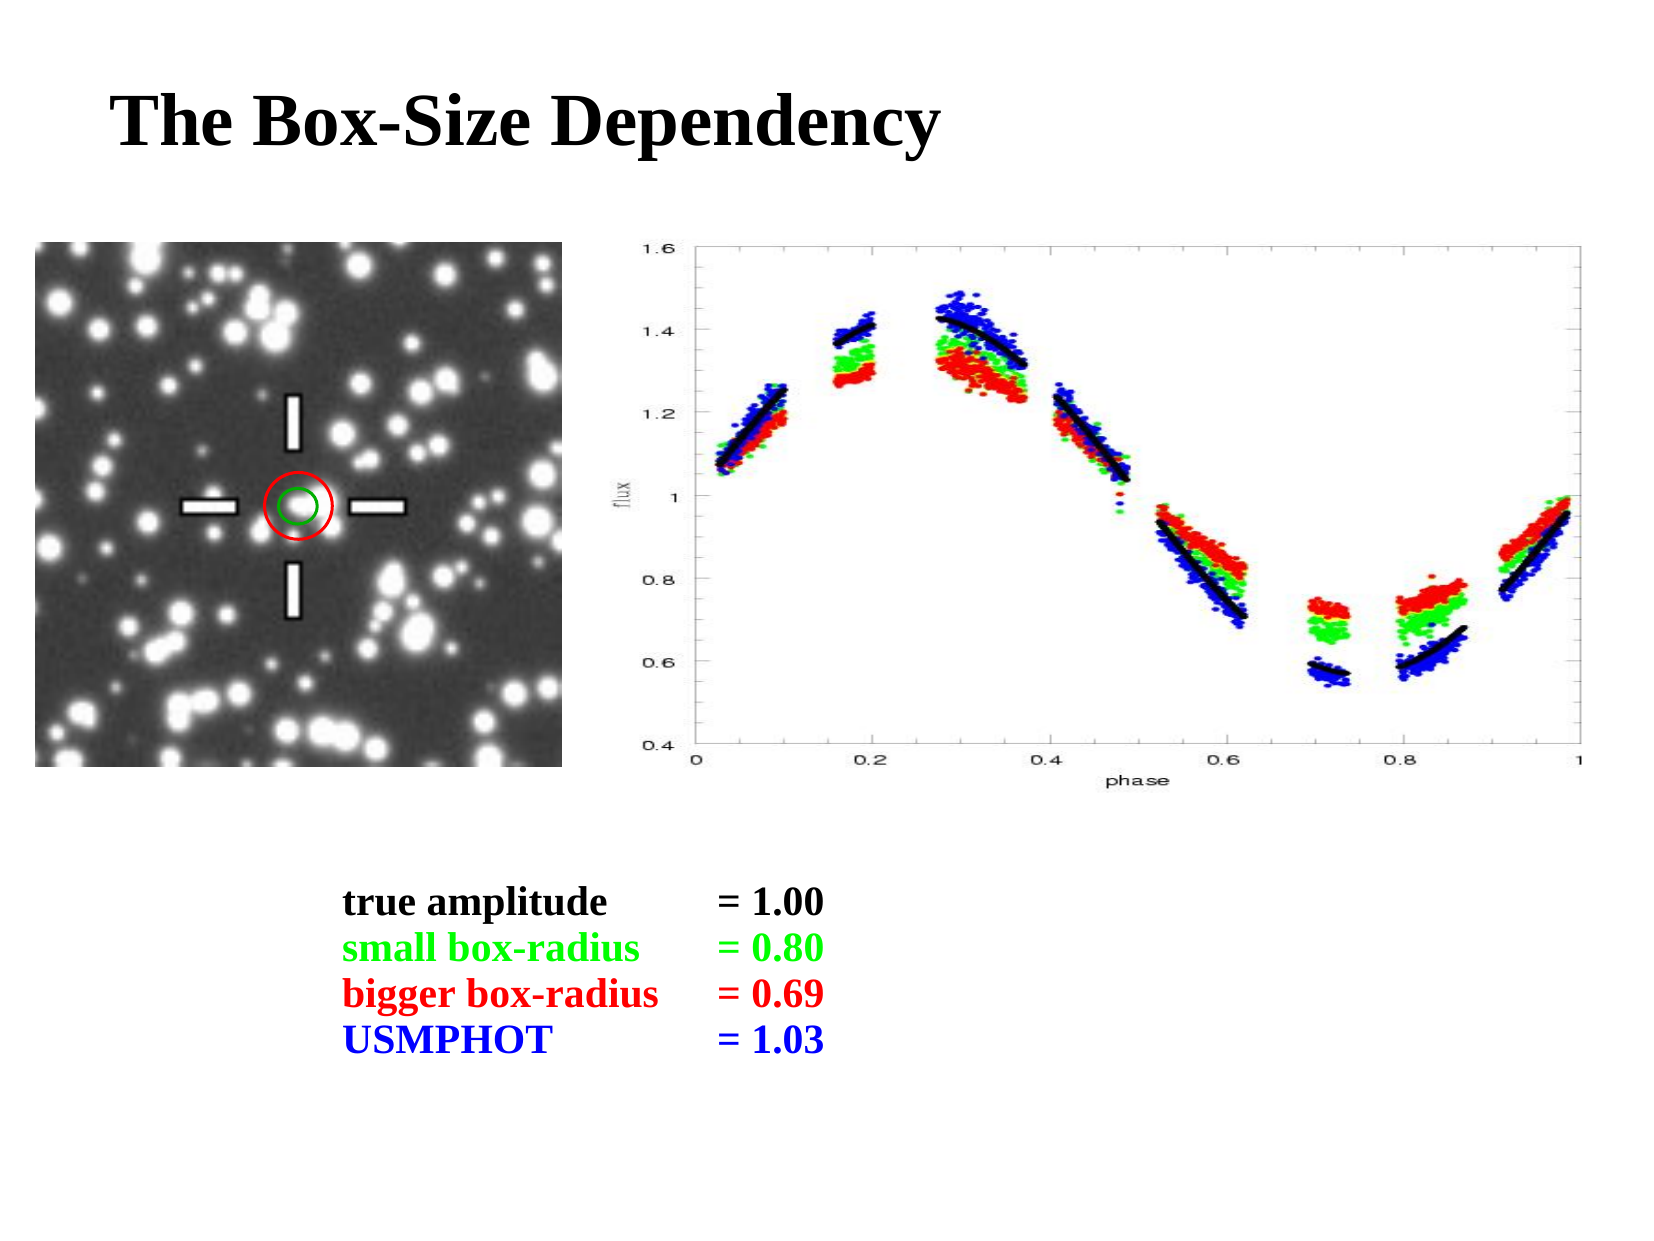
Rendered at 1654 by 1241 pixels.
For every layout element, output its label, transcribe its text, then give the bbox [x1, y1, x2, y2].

text_box [264, 472, 333, 540]
picture [35, 242, 562, 767]
text_box true amplitude = 1.00 small box-radius = 0.80 bigger box-radius = 0.69 USMPHOT = 1.03 [342, 877, 1066, 1111]
picture [581, 214, 1637, 807]
text_box The Box-Size Dependency [109, 78, 946, 180]
